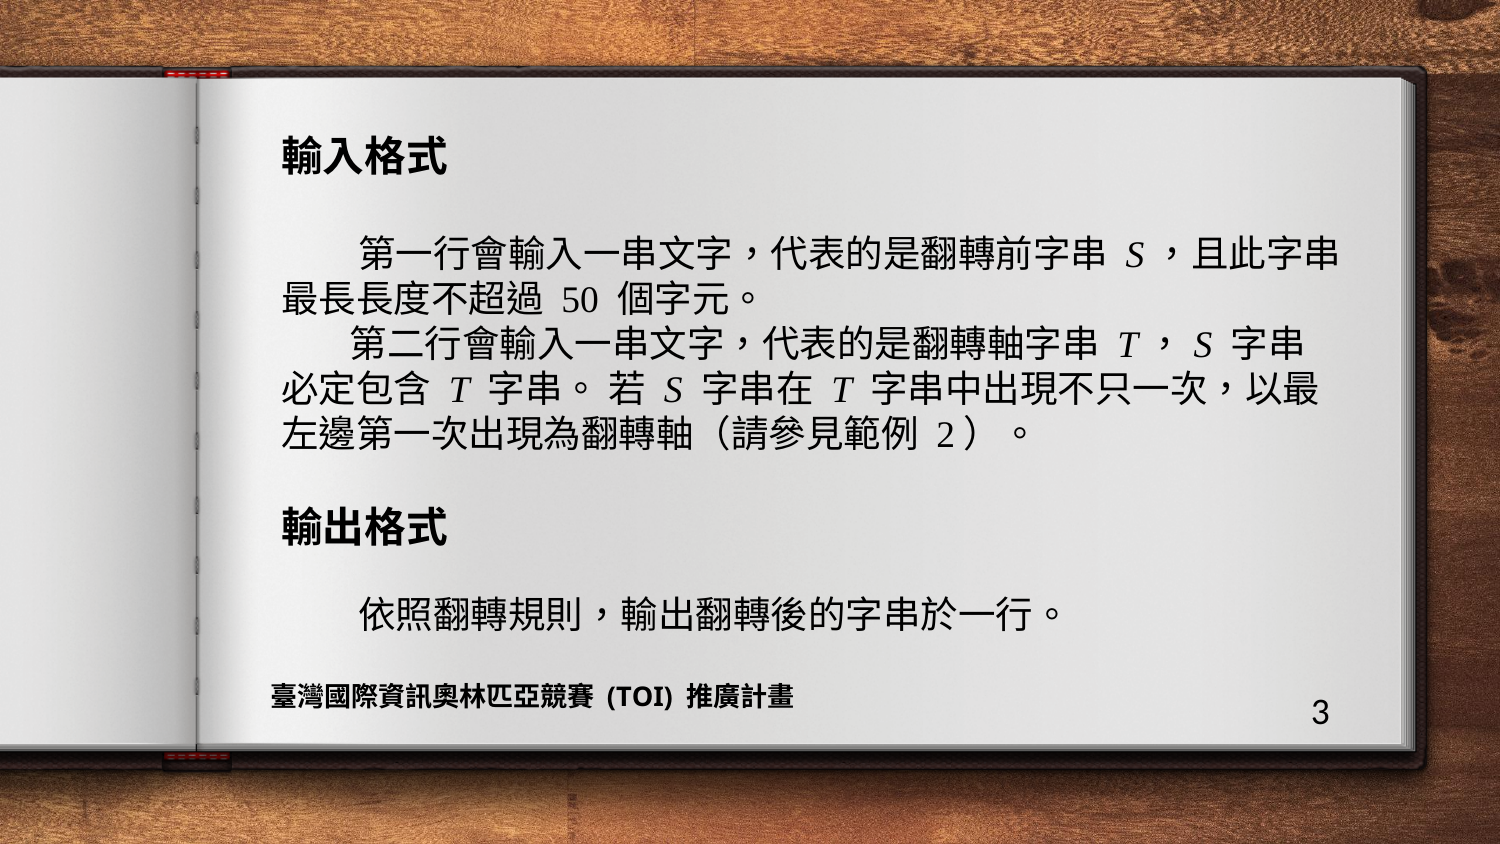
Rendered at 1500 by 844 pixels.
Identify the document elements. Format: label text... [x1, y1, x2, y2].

text_box 輸入格式 第一行會輸入一串文字，代表的是翻轉前字串 S，且此字串最長長度不超過 50 個字元。 第二行會輸入一串文字，代表的是翻轉軸字串 T，S 字串必定包含 T 字串。 若 S 字串在 T 字串中出現不只一次，以最左邊第一次出現為翻轉軸（請參見範例 2）。 [266, 123, 1356, 463]
text_box [1295, 672, 1386, 737]
text_box 輸出格式 依照翻轉規則，輸出翻轉後的字串於一行。 [266, 493, 1368, 643]
